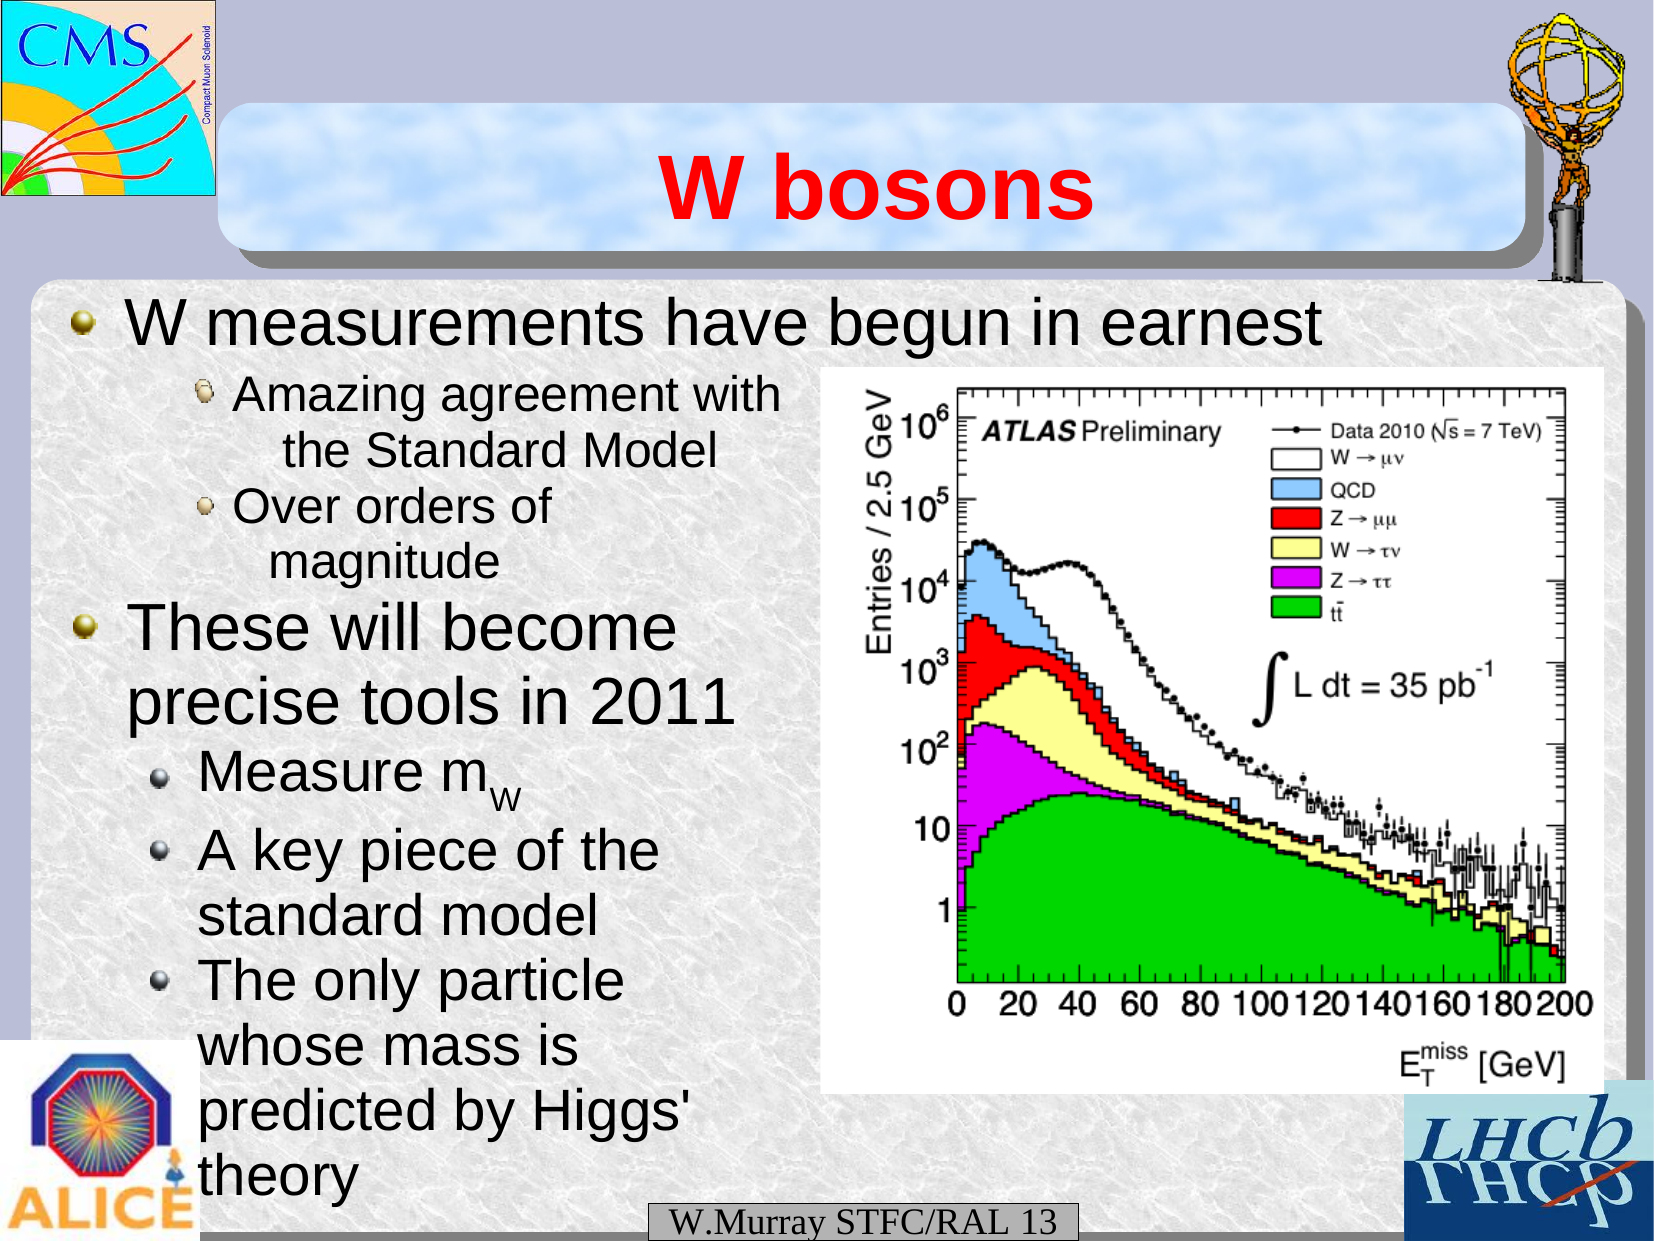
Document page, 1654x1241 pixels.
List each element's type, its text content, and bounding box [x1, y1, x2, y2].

list W measurements have begun in earnest [53, 285, 1588, 1193]
title W bosons [244, 112, 1512, 263]
list Amazing agreement with the Standard Model Over orders of magnitude These will become precise tools in 2011 Measure mW A key piece of the standard model The only particle whose mass is predicted by Higgs' theory [55, 291, 790, 1209]
picture [0, 0, 1654, 1241]
picture [0, 0, 216, 196]
